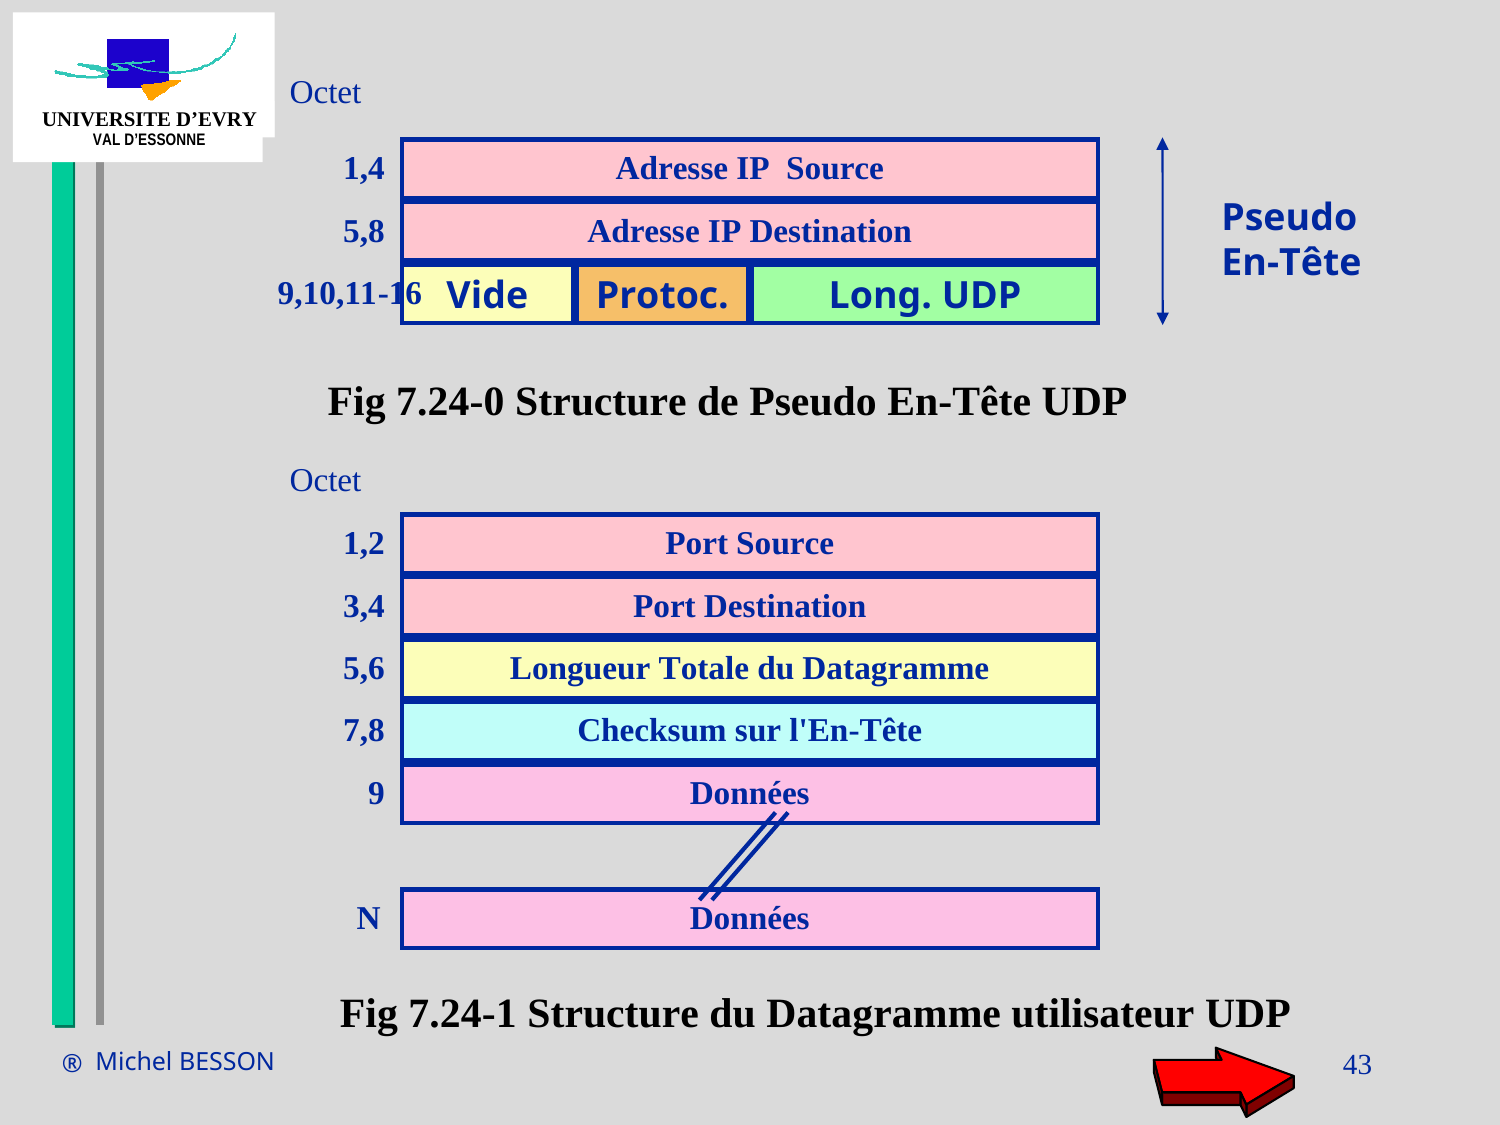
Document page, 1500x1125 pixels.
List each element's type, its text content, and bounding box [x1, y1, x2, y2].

text_box 9,10,11-16 [262, 262, 400, 325]
text_box Vide [402, 264, 573, 323]
text_box Port Source [402, 514, 1098, 573]
text_box 1,2 [262, 512, 400, 575]
text_box Données [402, 889, 1098, 948]
picture [24, 21, 263, 101]
text_box Fig 7.24-1 Structure du Datagramme utilisateur UDP [324, 983, 1350, 1044]
text_box Checksum sur l'En-Tête [402, 702, 1098, 761]
text_box Octet [274, 454, 377, 506]
text_box [1153, 1047, 1294, 1117]
text_box Fig 7.24-0 Structure de Pseudo En-Tête UDP [312, 372, 1338, 433]
text_box 9 [262, 762, 400, 826]
text_box 5,8 [262, 200, 400, 262]
text_box <numéro> [1074, 1025, 1388, 1101]
text_box Adresse IP Source [402, 139, 1098, 198]
text_box 1,4 [262, 137, 400, 200]
text_box Michel BESSON [12, 1025, 325, 1101]
text_box Longueur Totale du Datagramme [402, 639, 1098, 698]
text_box Pseudo En-Tête [1206, 185, 1377, 291]
text_box Données [402, 764, 1098, 823]
text_box 3,4 [262, 575, 400, 637]
text_box Protoc. [577, 264, 748, 323]
text_box Port Destination [402, 577, 1098, 636]
text_box Octet [274, 67, 377, 119]
text_box 7,8 [262, 699, 400, 762]
text_box N [300, 887, 438, 950]
text_box Adresse IP Destination [402, 202, 1098, 261]
text_box Long. UDP [752, 264, 1098, 323]
text_box 5,6 [262, 637, 400, 699]
